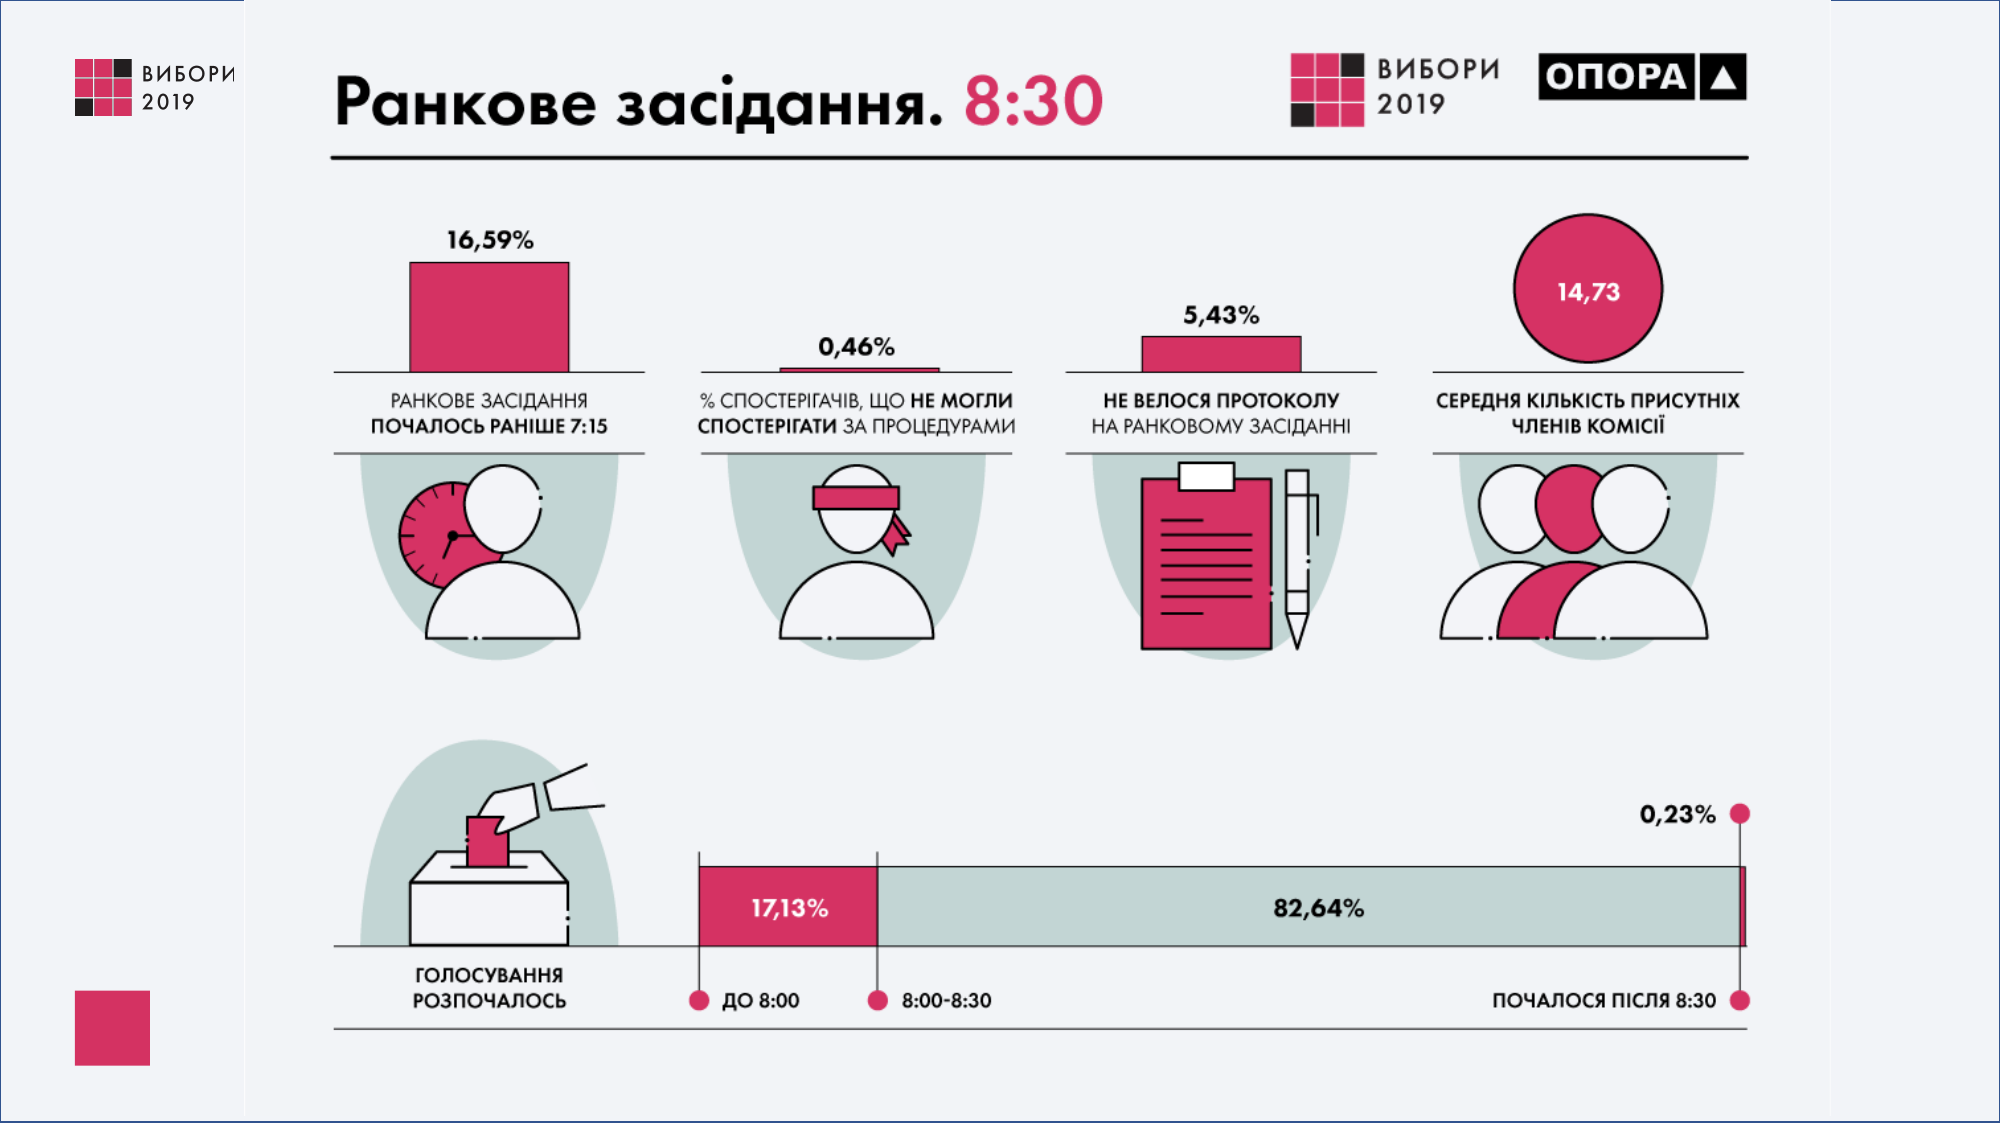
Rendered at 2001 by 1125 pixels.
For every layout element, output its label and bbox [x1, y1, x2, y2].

text_box [0, 0, 2000, 1123]
picture [75, 59, 234, 116]
picture [244, 0, 1831, 1116]
